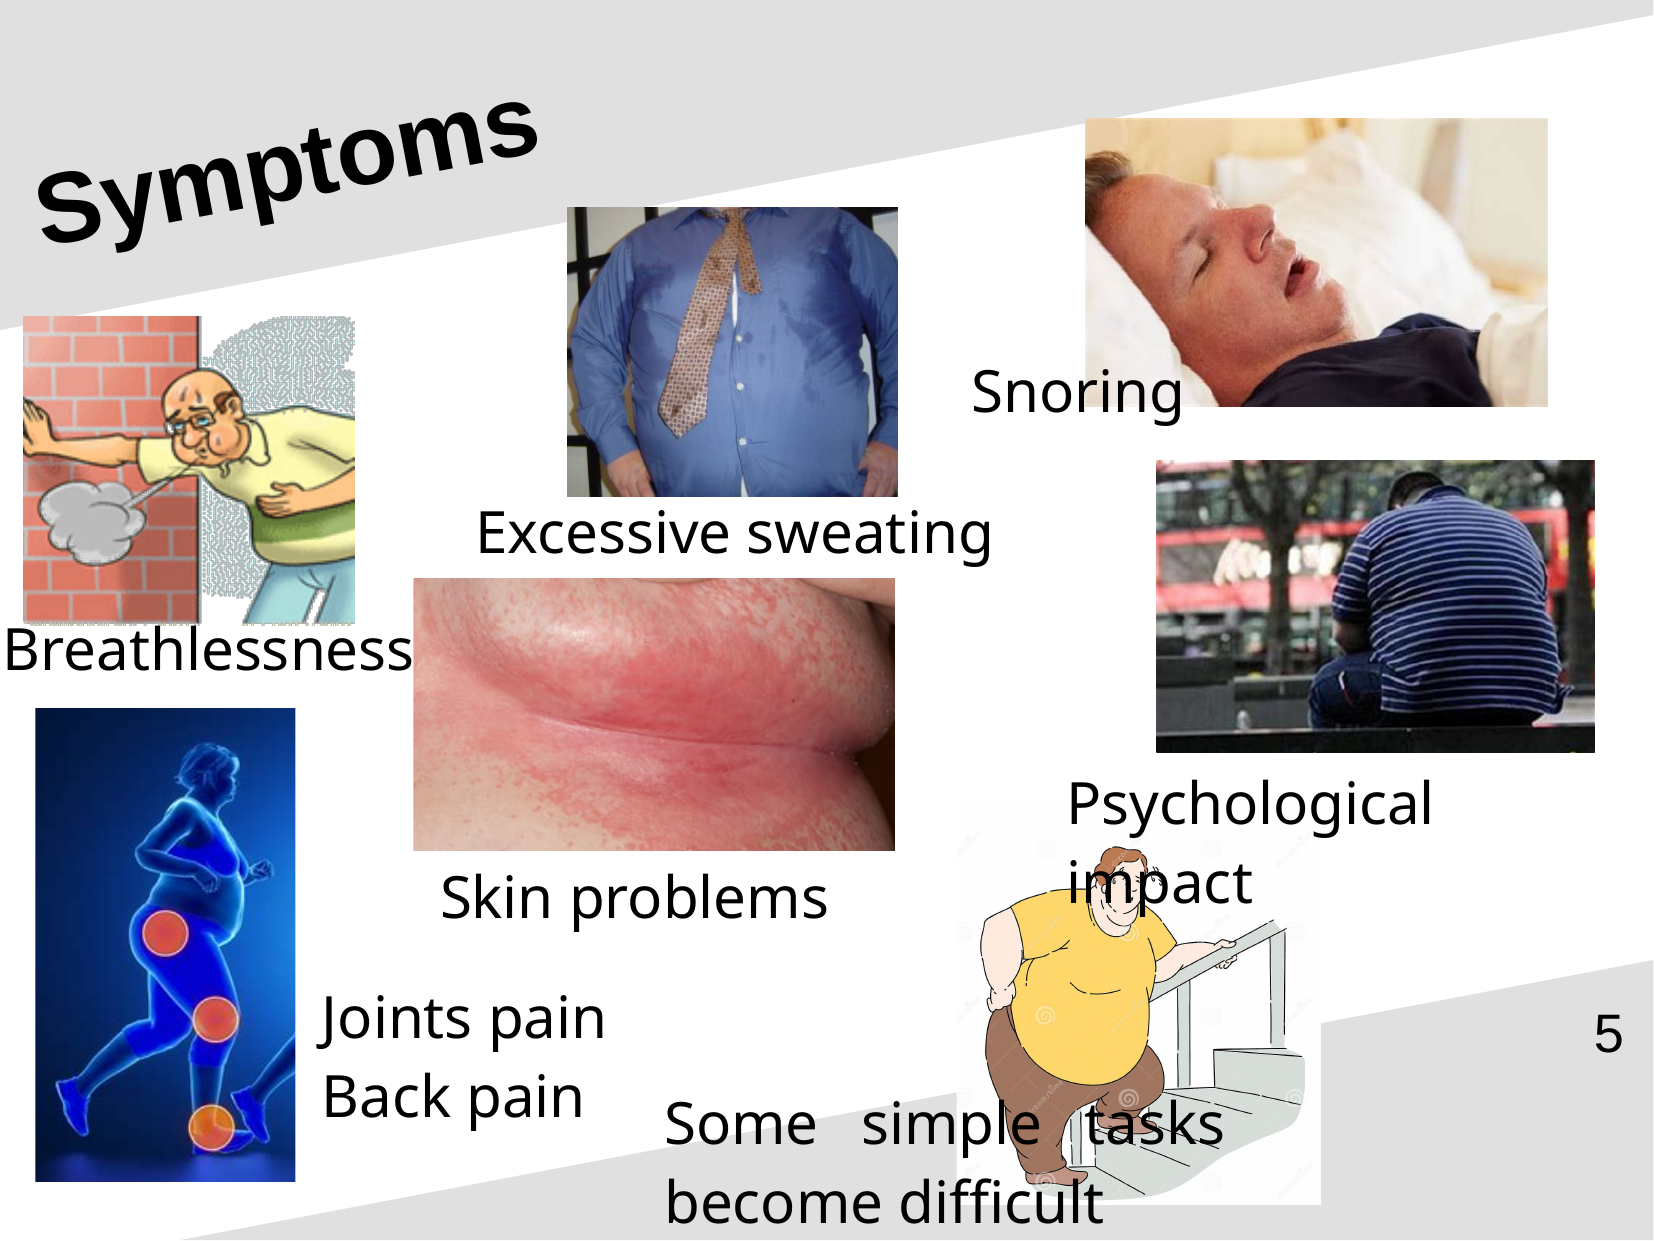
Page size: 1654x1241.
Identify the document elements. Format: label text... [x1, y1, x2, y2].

text_box Excessive sweating [460, 484, 1052, 580]
picture [35, 708, 296, 1182]
picture [1156, 460, 1595, 753]
picture [1085, 118, 1548, 407]
text_box Psychological impact [1051, 754, 1642, 851]
picture [23, 316, 355, 601]
text_box Snoring [956, 342, 1205, 439]
picture [413, 578, 895, 851]
text_box Some simple tasks become difficult [649, 1074, 1241, 1230]
text_box Breathlessness [0, 601, 579, 697]
title Symptoms [16, 0, 1518, 315]
text_box Skin problems [425, 849, 1016, 945]
picture [956, 802, 1322, 1205]
picture [567, 207, 898, 484]
text_box Joints pain Back pain [307, 968, 898, 1124]
